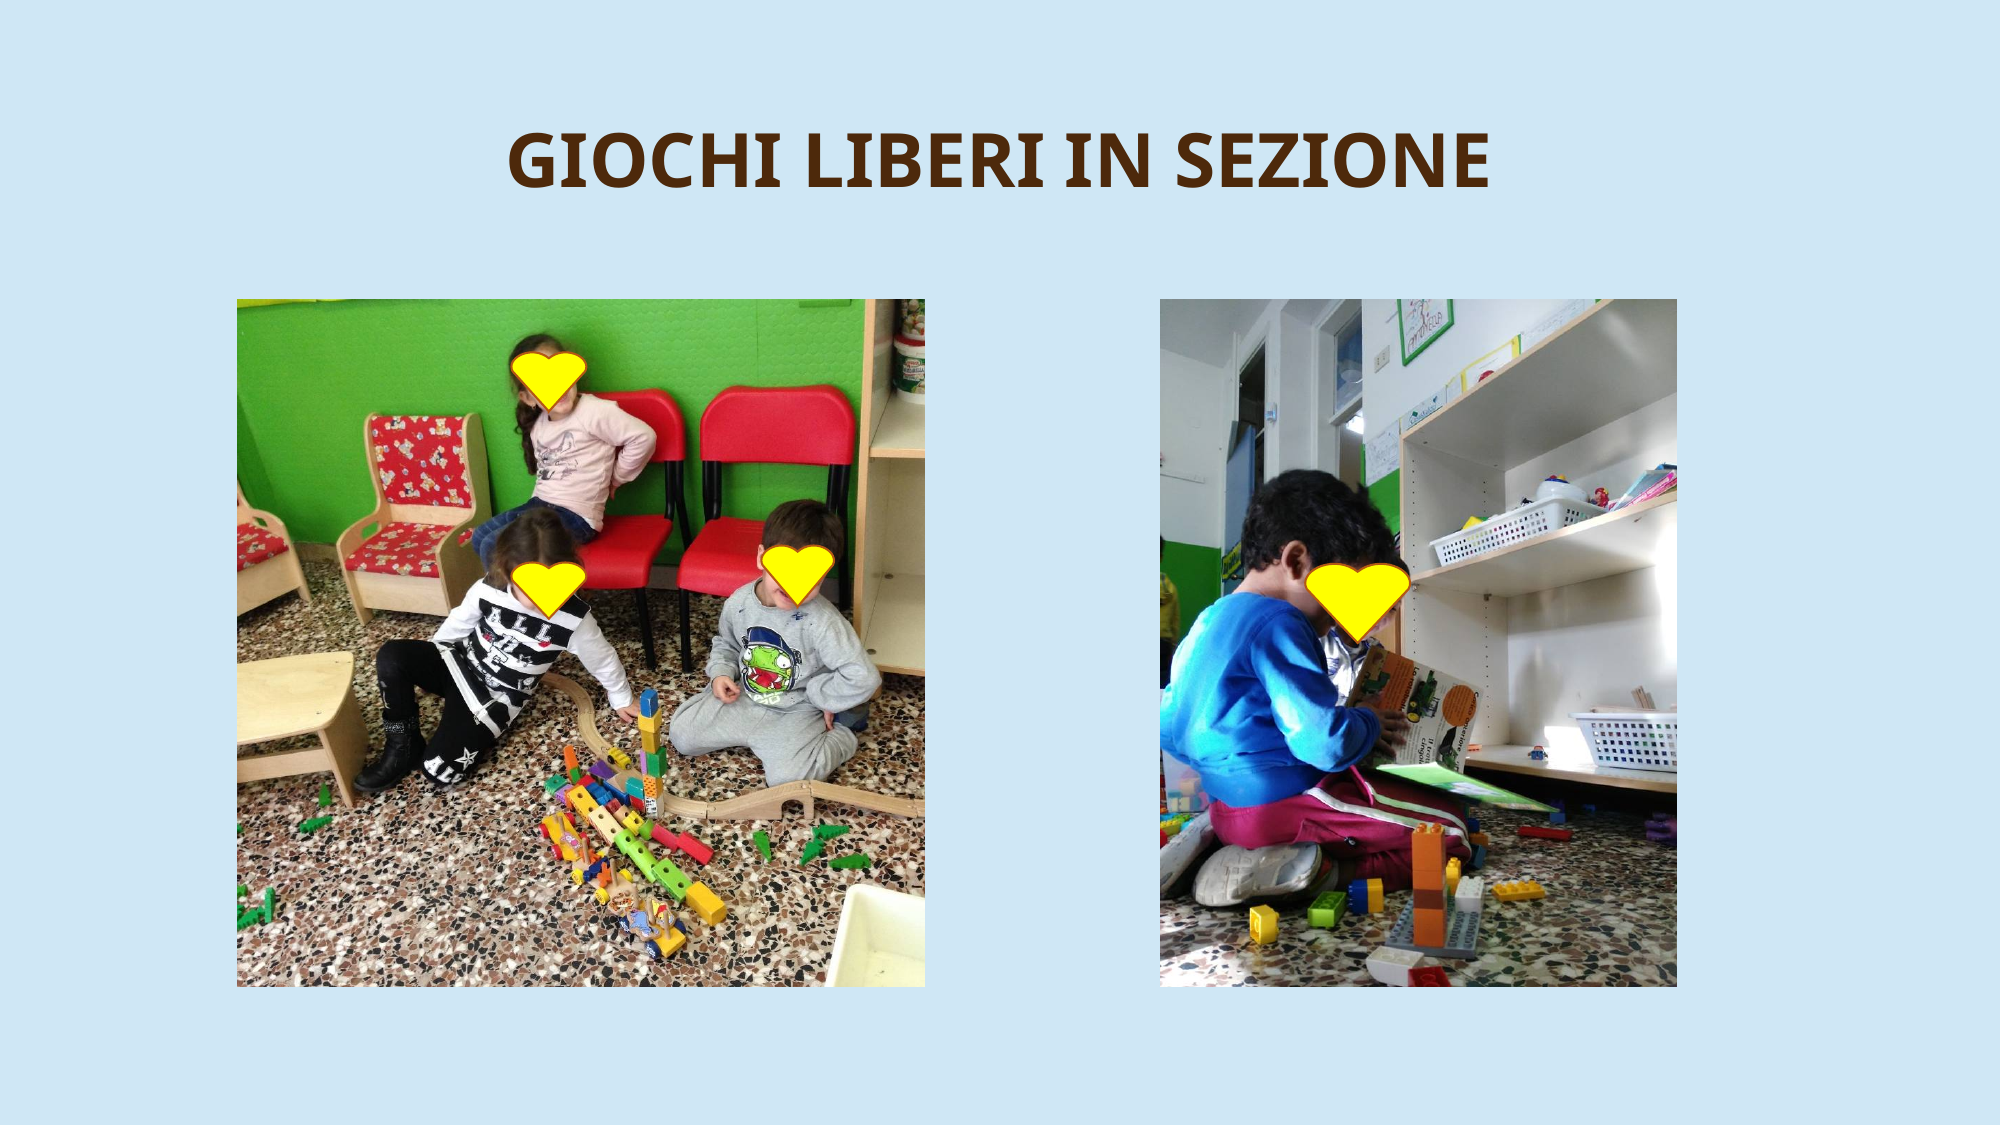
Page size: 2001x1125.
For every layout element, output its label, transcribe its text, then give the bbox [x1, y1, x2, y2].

text_box [1305, 563, 1411, 643]
text_box [511, 352, 587, 412]
text_box [511, 562, 587, 619]
text_box [761, 545, 834, 607]
picture [1160, 299, 1677, 987]
picture [237, 299, 925, 987]
title GIOCHI LIBERI IN SEZIONE [174, 115, 1825, 250]
